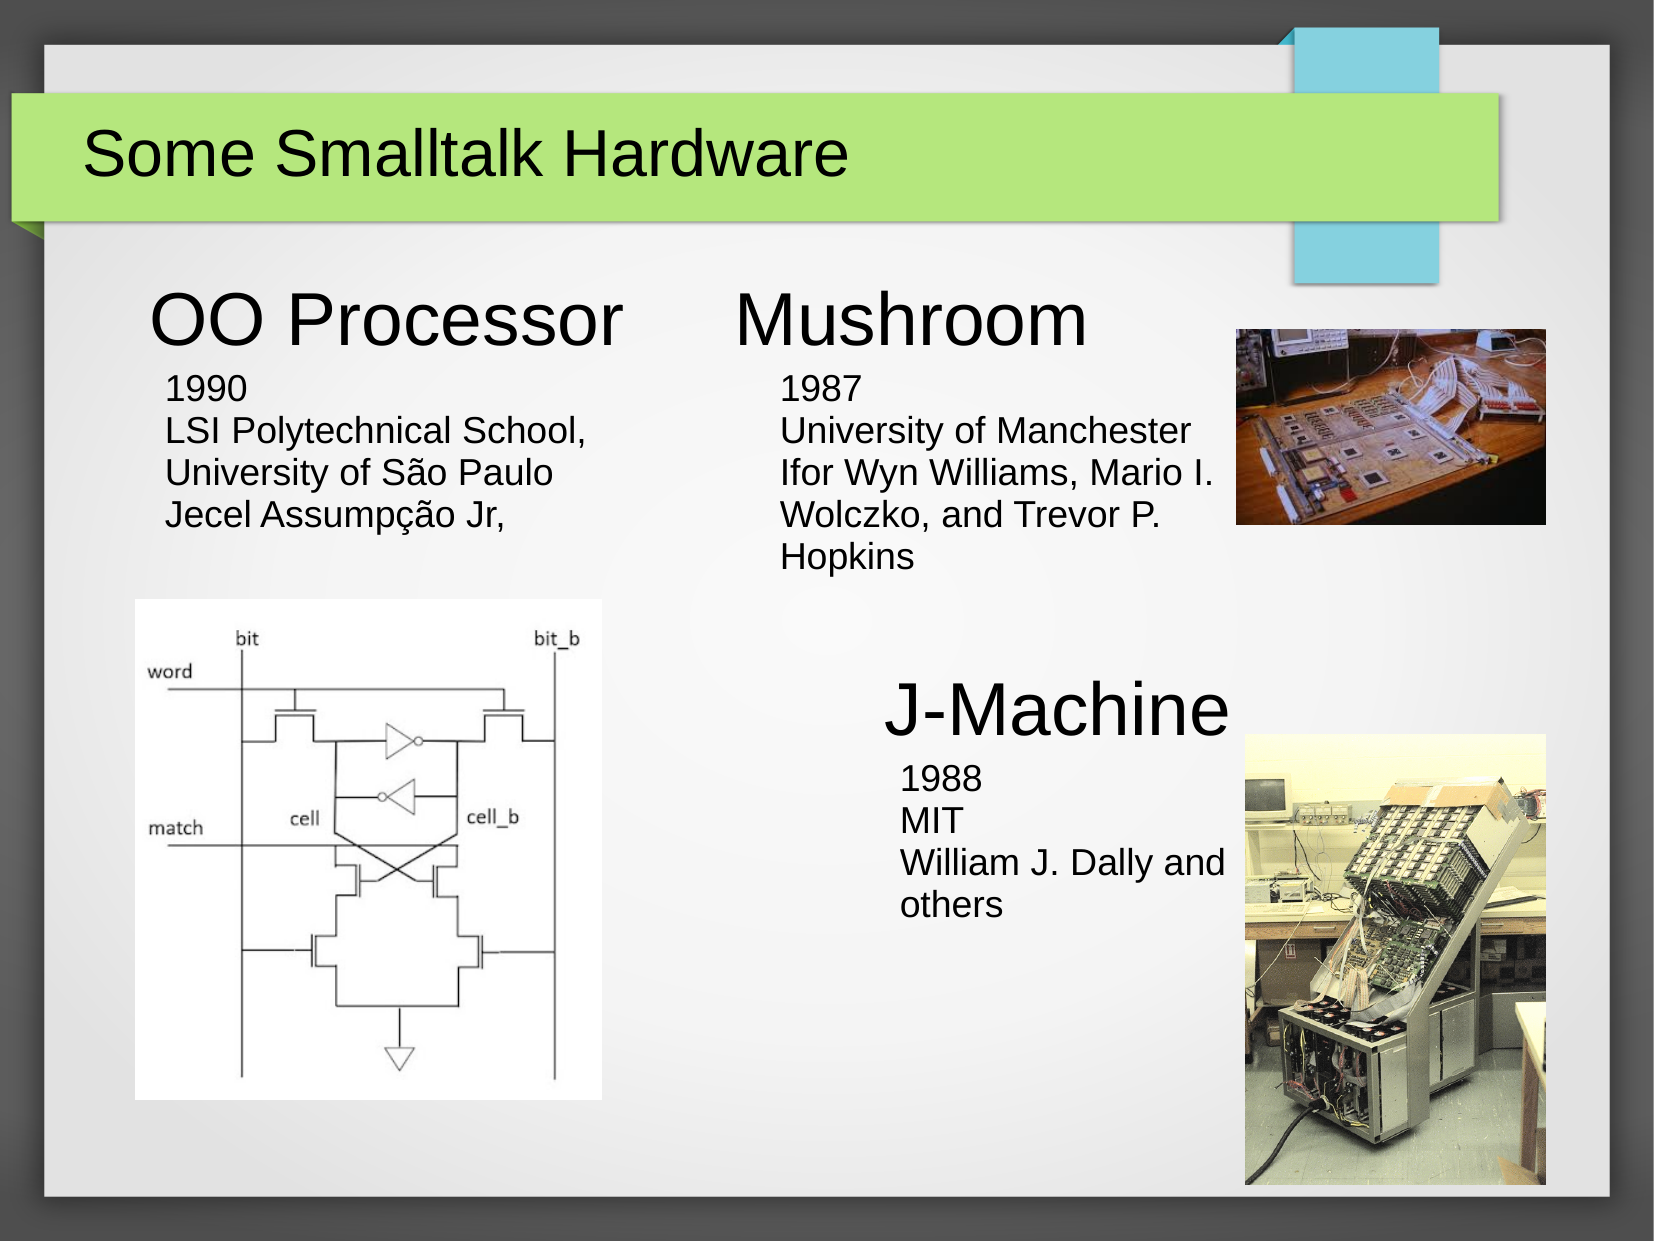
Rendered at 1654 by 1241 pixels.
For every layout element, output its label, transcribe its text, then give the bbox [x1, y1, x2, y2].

picture [0, 0, 1654, 1241]
text_box J-Machine [870, 660, 1261, 759]
text_box 1988 MIT William J. Dally and others [885, 750, 1245, 933]
text_box OO Processor [135, 270, 676, 391]
text_box Mushroom [720, 270, 1321, 369]
title Some Smalltalk Hardware [82, 94, 1264, 213]
text_box 1990 LSI Polytechnical School, University of São Paulo Jecel Assumpção Jr, [150, 360, 631, 601]
text_box 1987 University of Manchester Ifor Wyn Williams, Mario I. Wolczko, and Trevor P. Hopkins [765, 360, 1231, 585]
